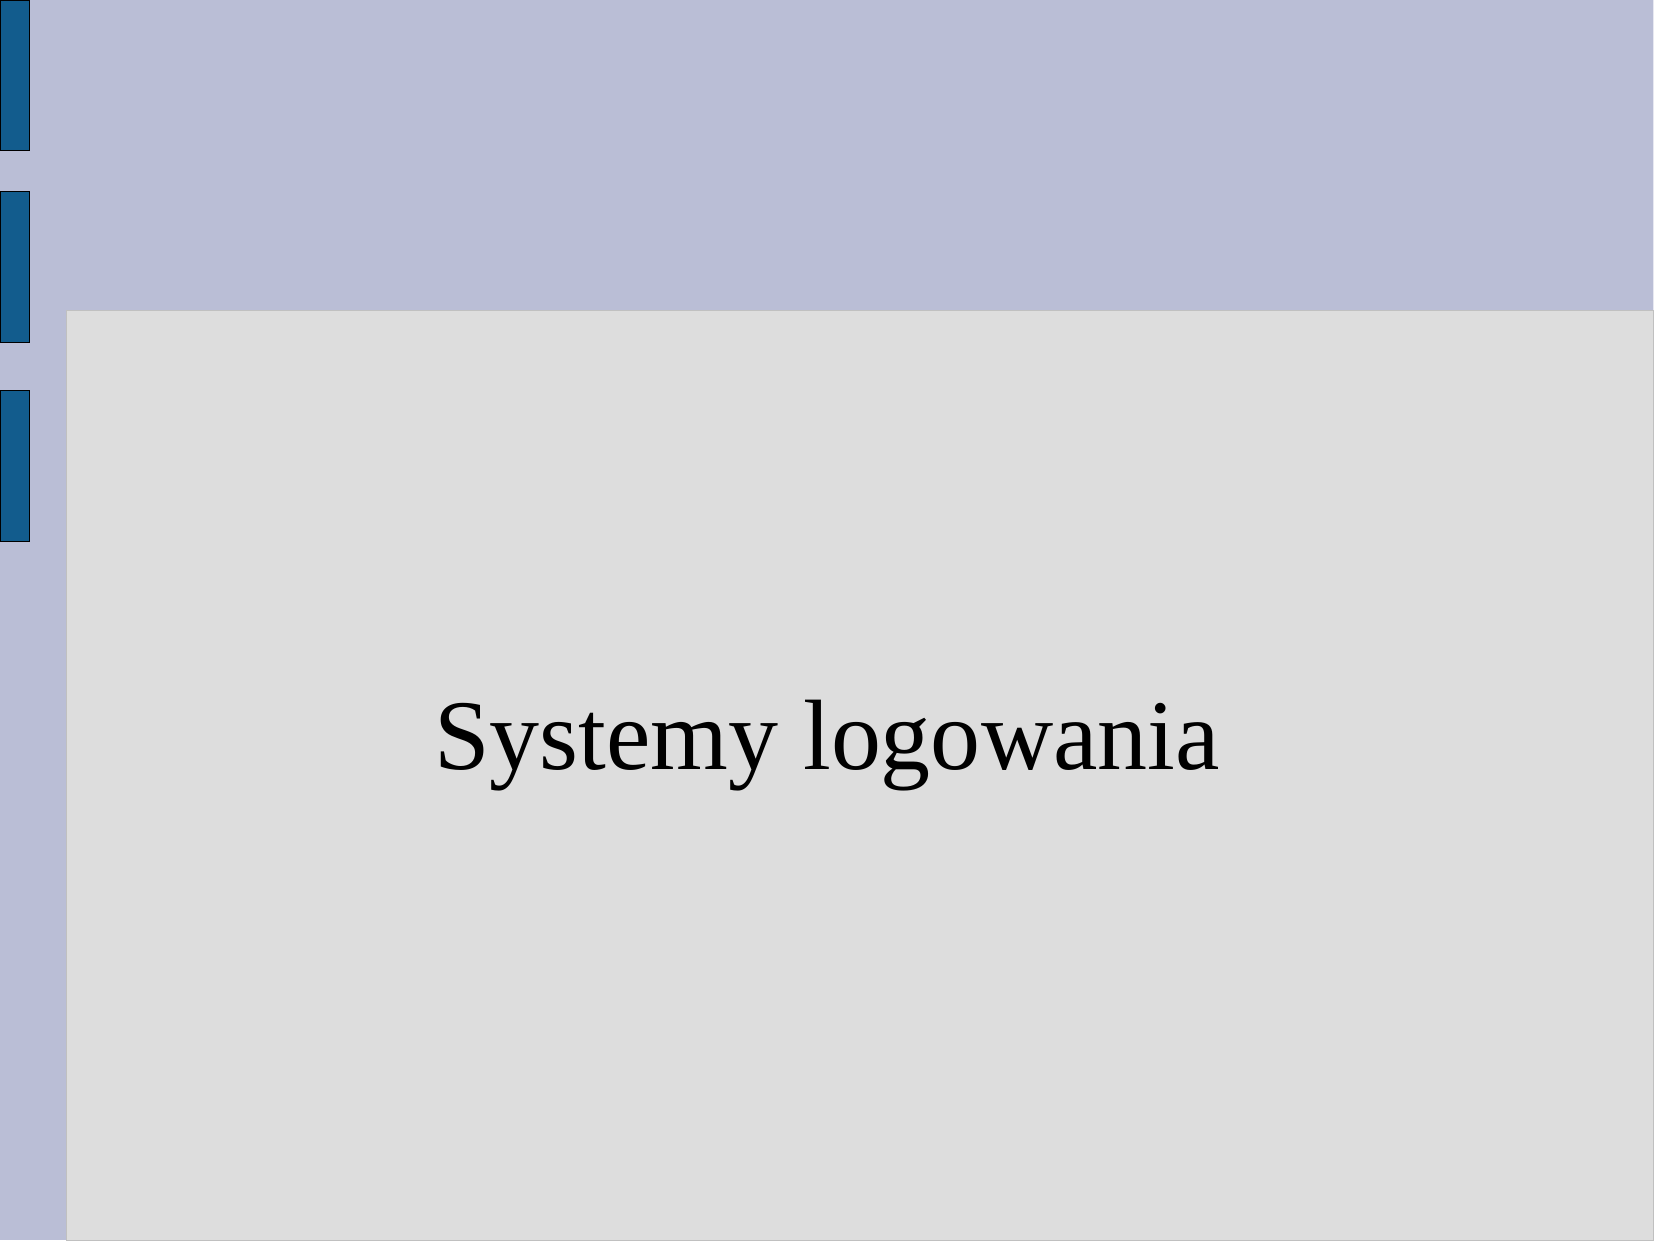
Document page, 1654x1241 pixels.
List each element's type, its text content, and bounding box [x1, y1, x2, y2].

subtitle Systemy logowania [121, 344, 1534, 1127]
